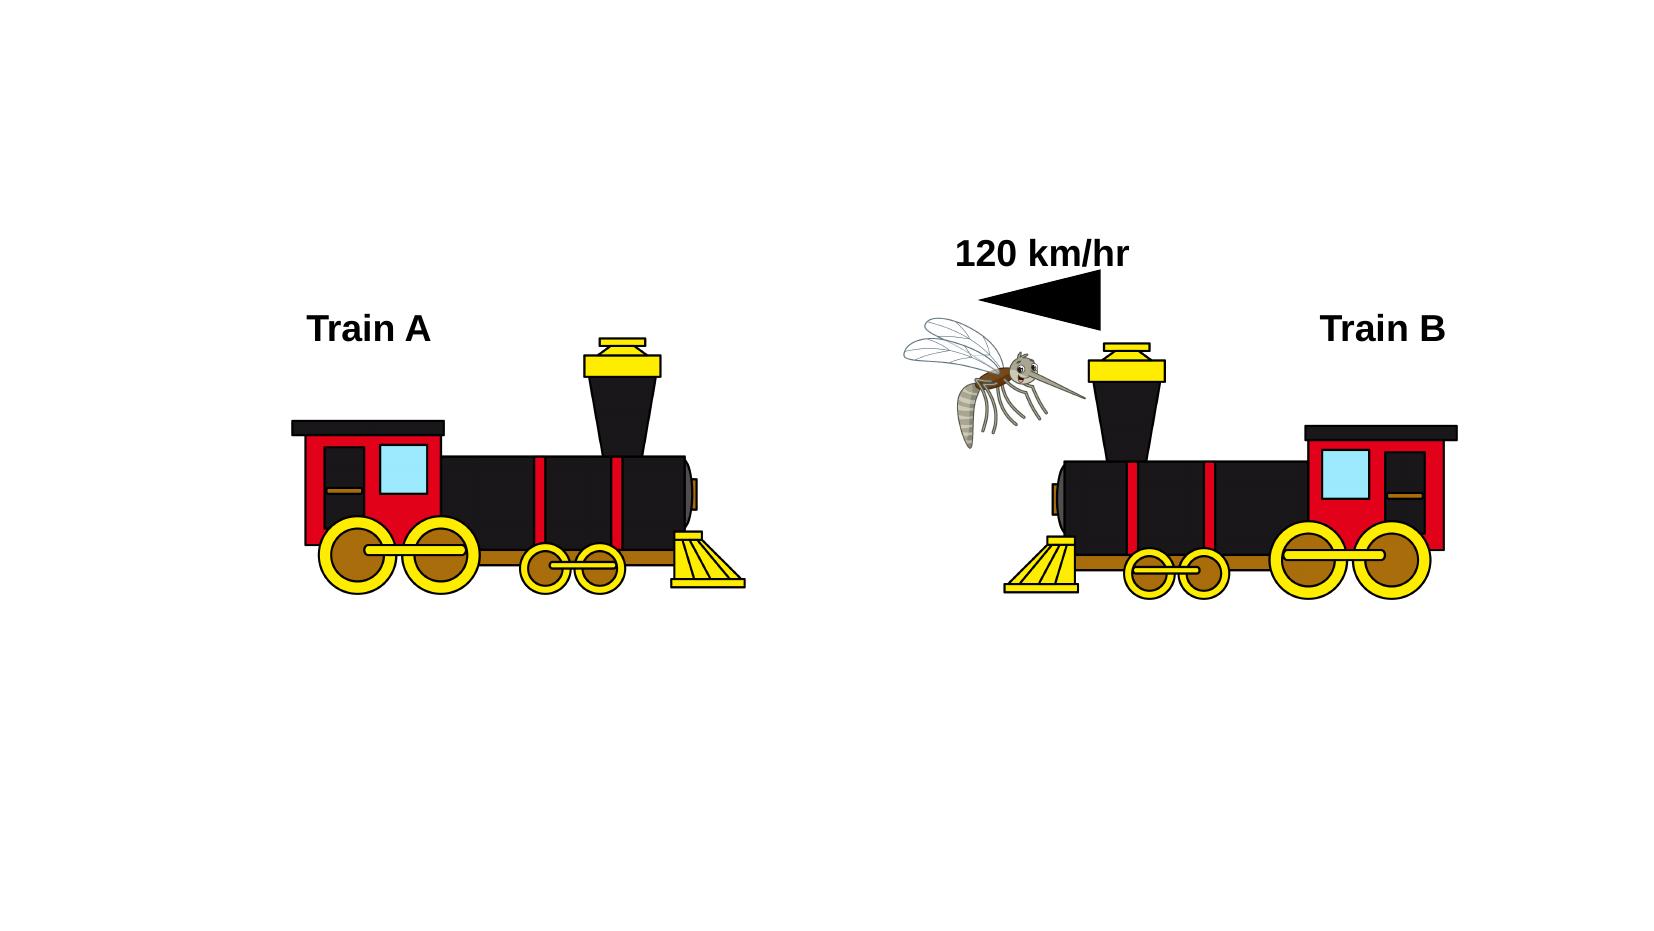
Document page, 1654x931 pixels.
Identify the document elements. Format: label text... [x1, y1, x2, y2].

text_box Train B [1304, 300, 1530, 376]
picture [902, 316, 1458, 601]
text_box Train A [291, 300, 517, 376]
text_box 120 km/hr [940, 225, 1166, 301]
picture [291, 337, 746, 595]
